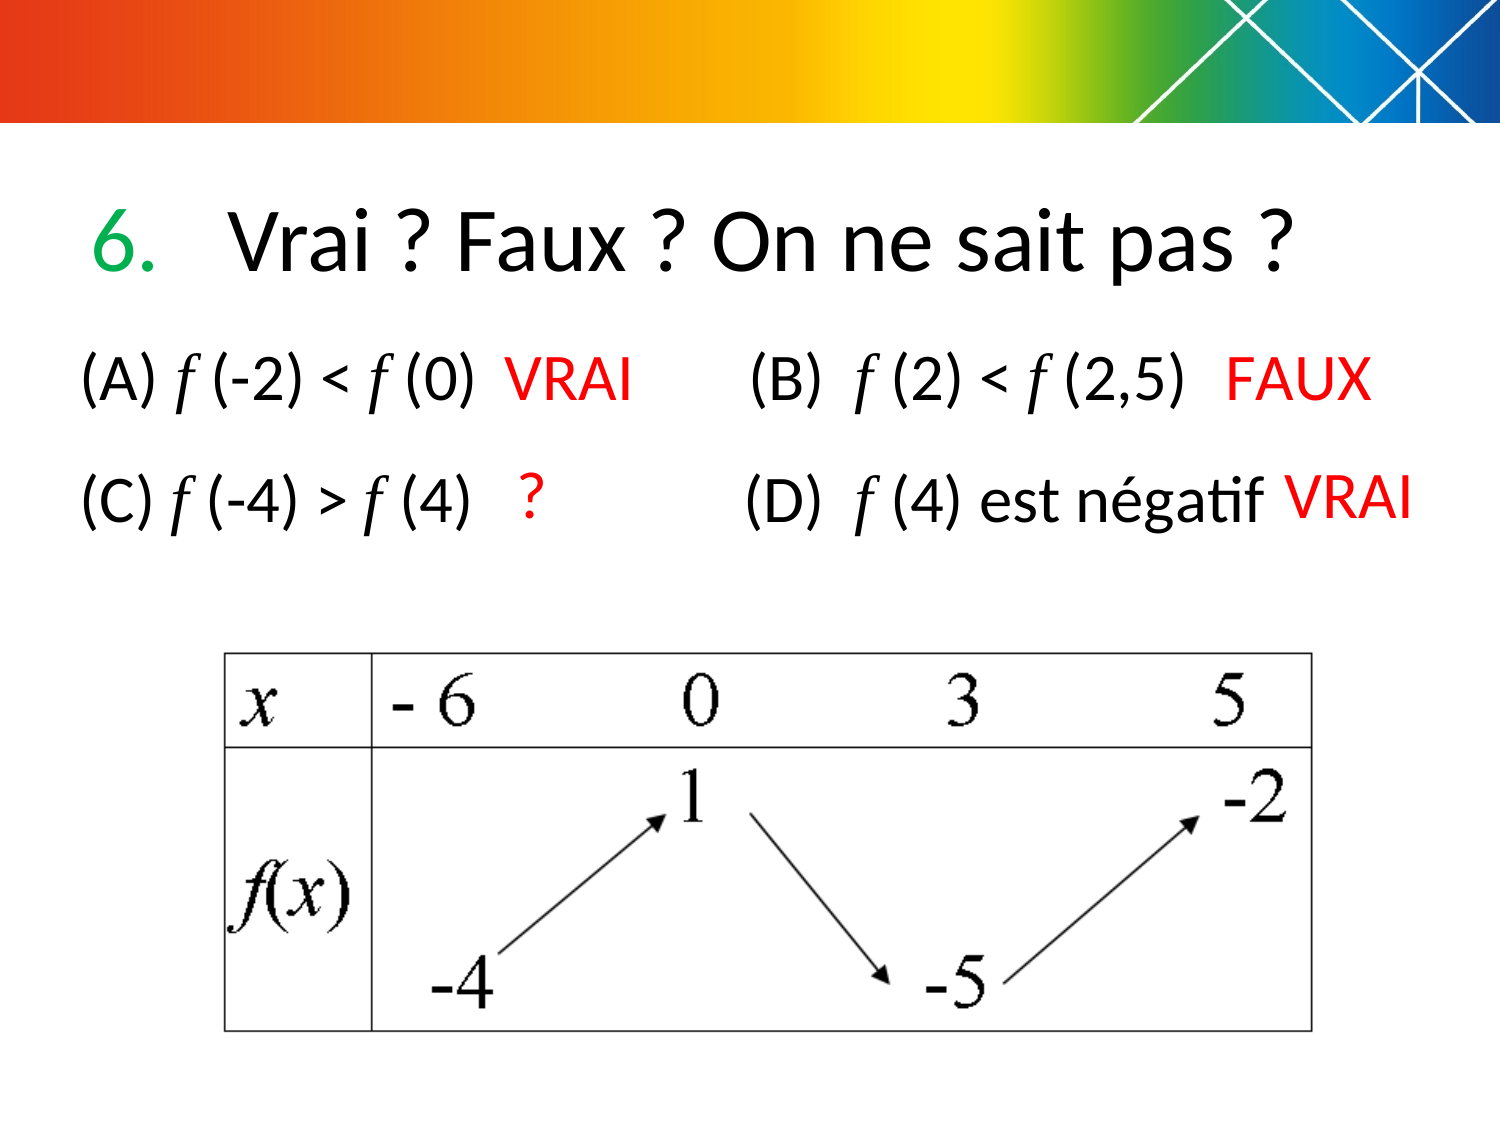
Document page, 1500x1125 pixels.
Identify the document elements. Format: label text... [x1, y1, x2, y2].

text_box FAUX [1210, 326, 1400, 422]
picture [0, 0, 1359, 123]
picture [218, 645, 1319, 1040]
text_box (A) f (-2) < f (0) (B) f (2) < f (2,5) (C) f (-4) > f (4) (D) f (4) est négatif [64, 326, 1471, 544]
text_box VRAI [490, 326, 679, 422]
picture [1340, 0, 1500, 123]
title Vrai ? Faux ? On ne sait pas ? [75, 163, 1426, 305]
text_box VRAI [1269, 444, 1459, 540]
text_box ? [501, 444, 609, 540]
